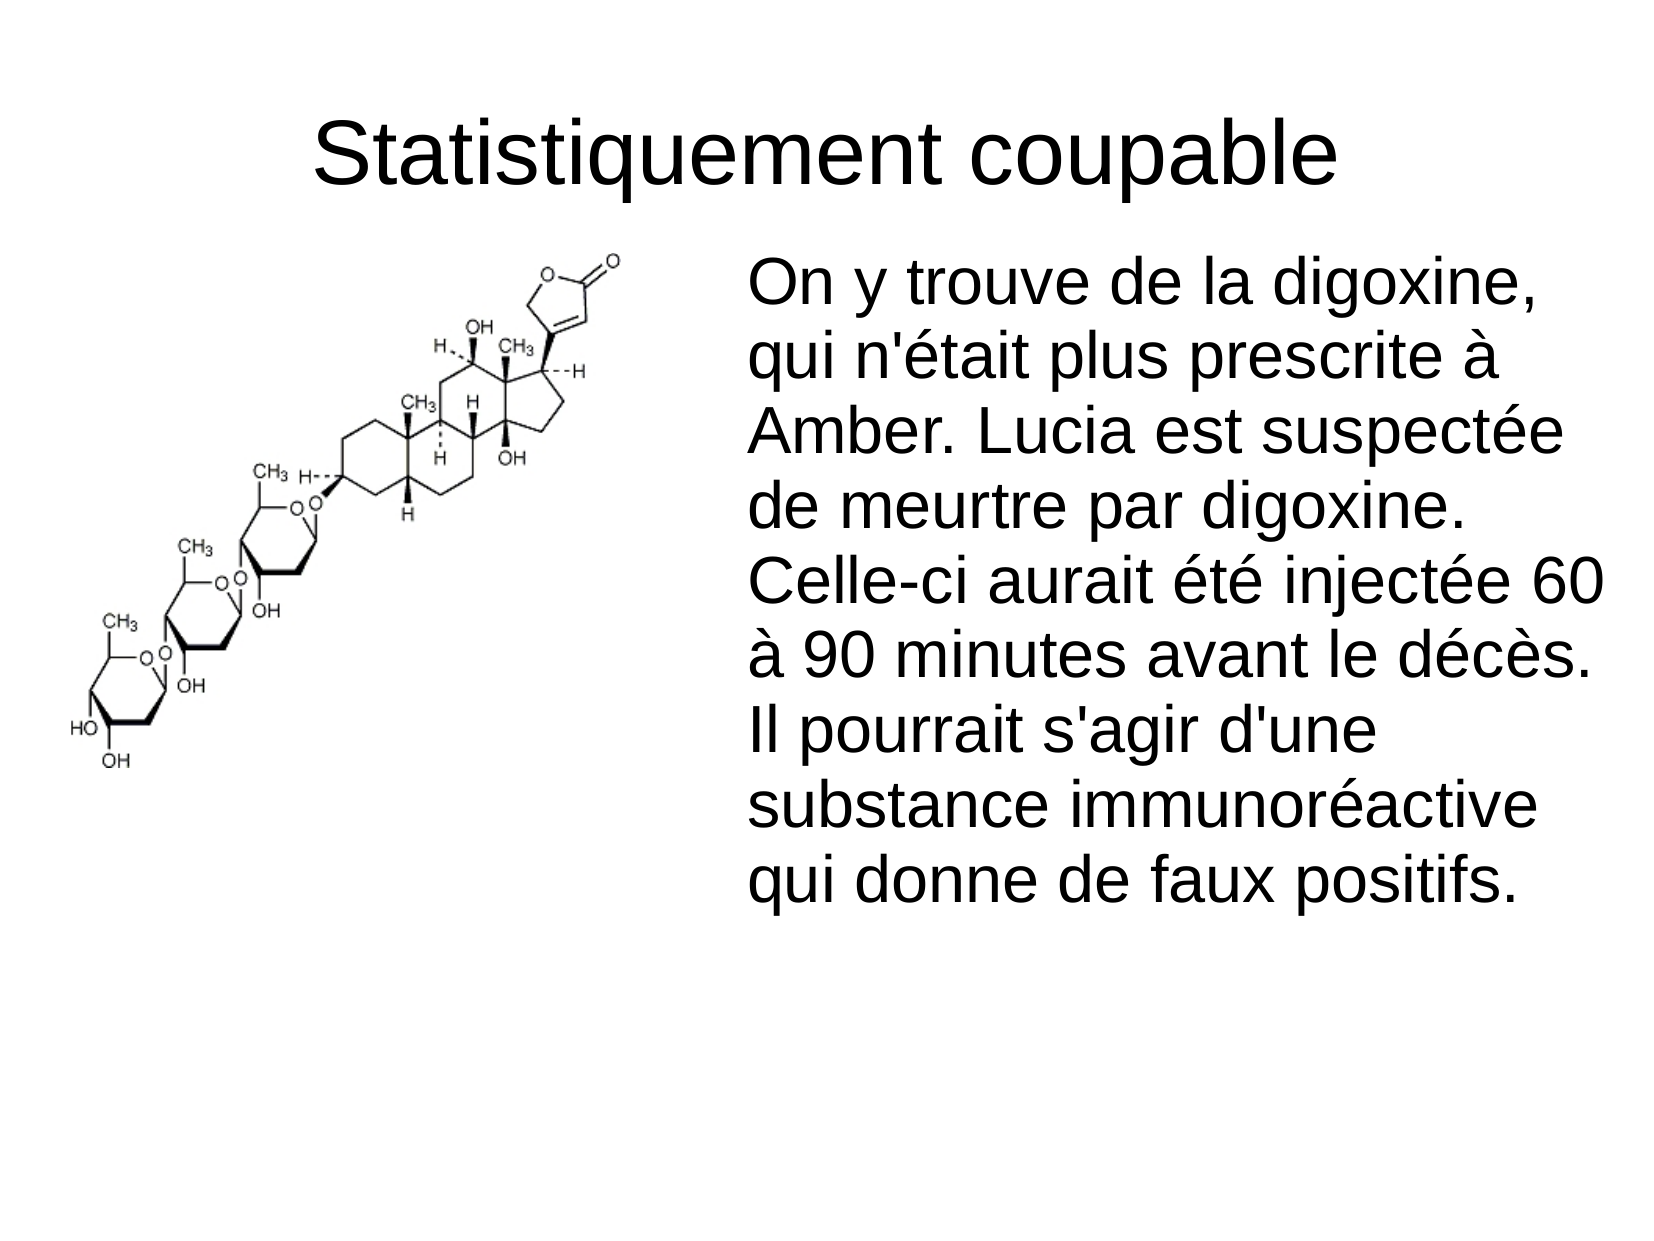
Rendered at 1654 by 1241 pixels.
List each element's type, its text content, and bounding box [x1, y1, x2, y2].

text_box On y trouve de la digoxine, qui n'était plus prescrite à Amber. Lucia est suspectée de meurtre par digoxine. Celle-ci aurait été injectée 60 à 90 minutes avant le décès. Il pourrait s'agir d'une substance immunoréactive qui donne de faux positifs. [732, 236, 1643, 999]
title Statistiquement coupable [82, 49, 1571, 257]
picture [70, 253, 621, 768]
